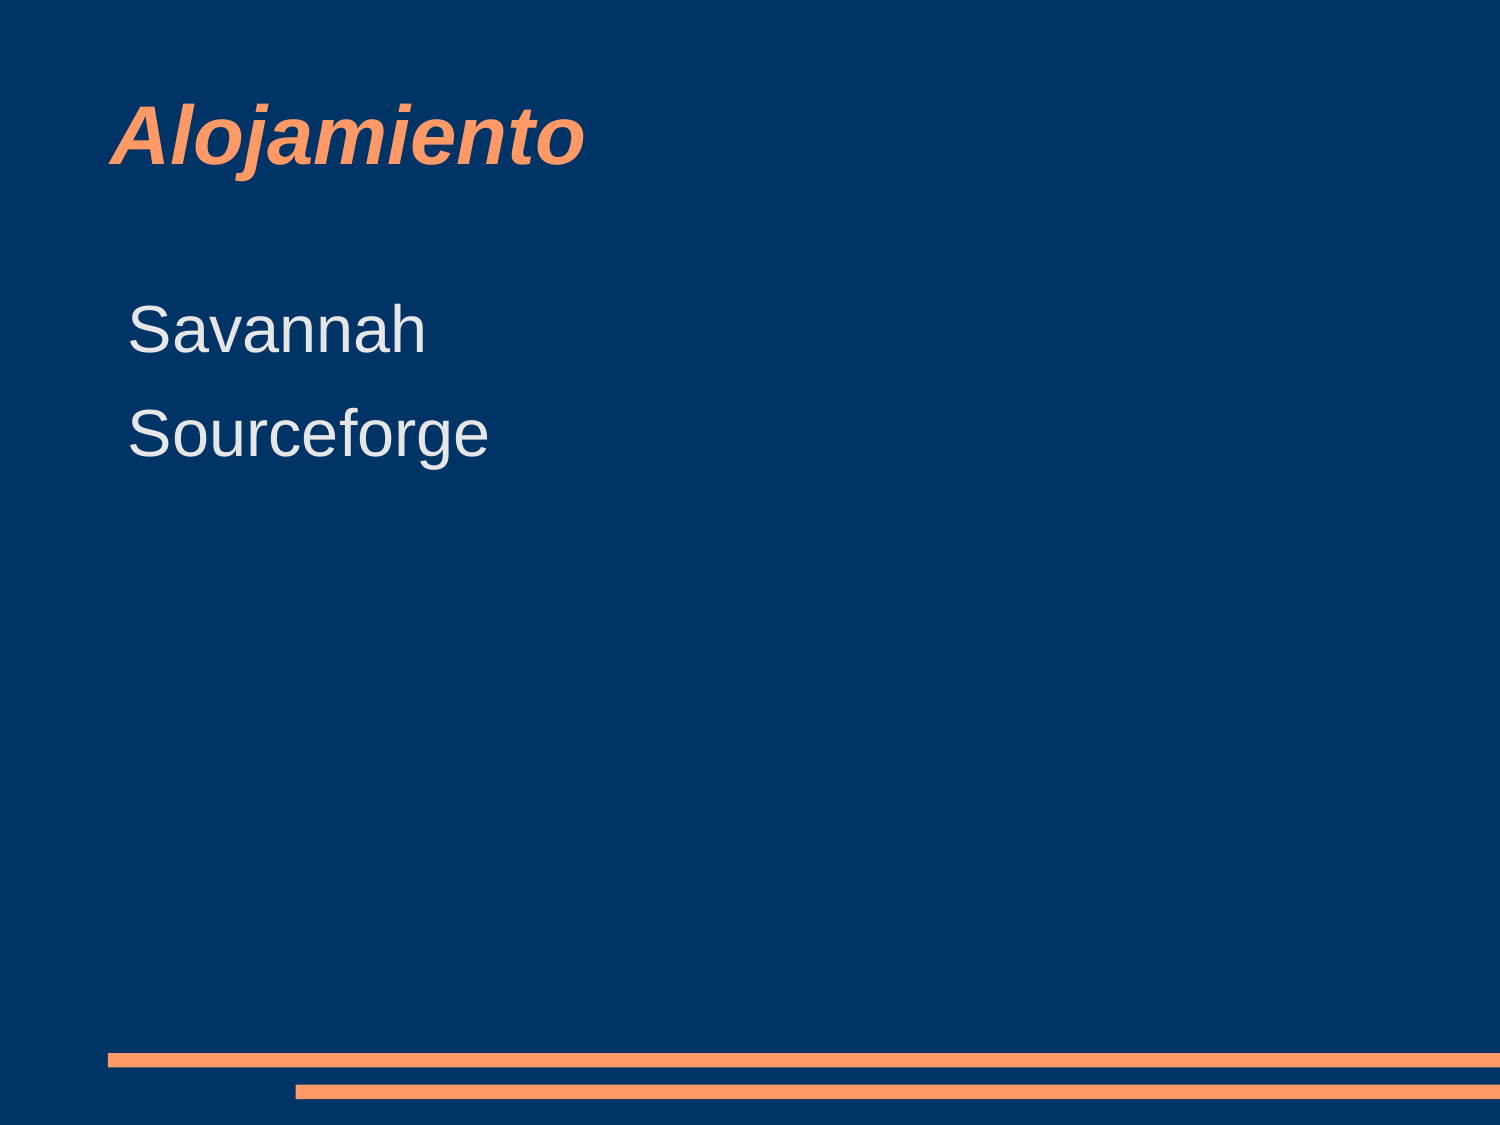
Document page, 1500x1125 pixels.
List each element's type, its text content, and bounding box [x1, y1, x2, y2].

list Savannah Sourceforge [110, 292, 1416, 1027]
title Alojamiento [110, 41, 1392, 230]
